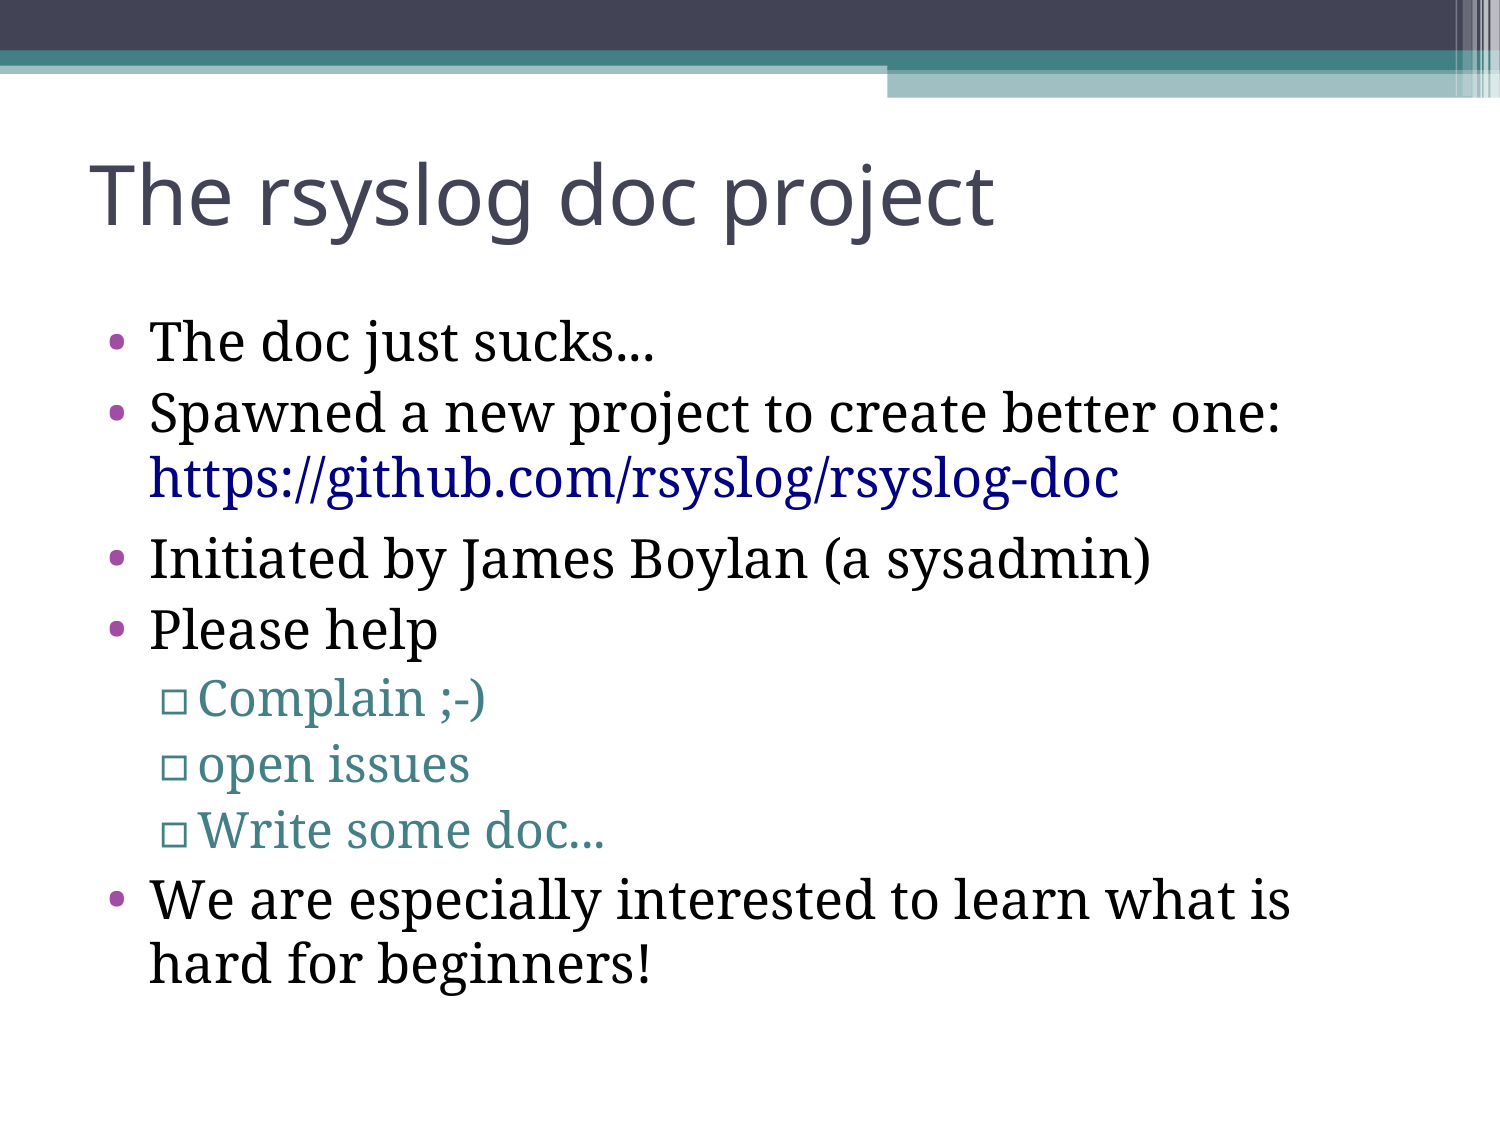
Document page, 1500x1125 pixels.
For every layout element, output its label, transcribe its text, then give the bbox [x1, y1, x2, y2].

list The doc just sucks... Spawned a new project to create better one: https://github.com/rsyslog/rsyslog-doc Initiated by James Boylan (a sysadmin) Please help Complain ;-) open issues Write some doc... We are especially interested to learn what is hard for beginners! [75, 299, 1426, 994]
title The rsyslog doc project [75, 84, 1426, 299]
